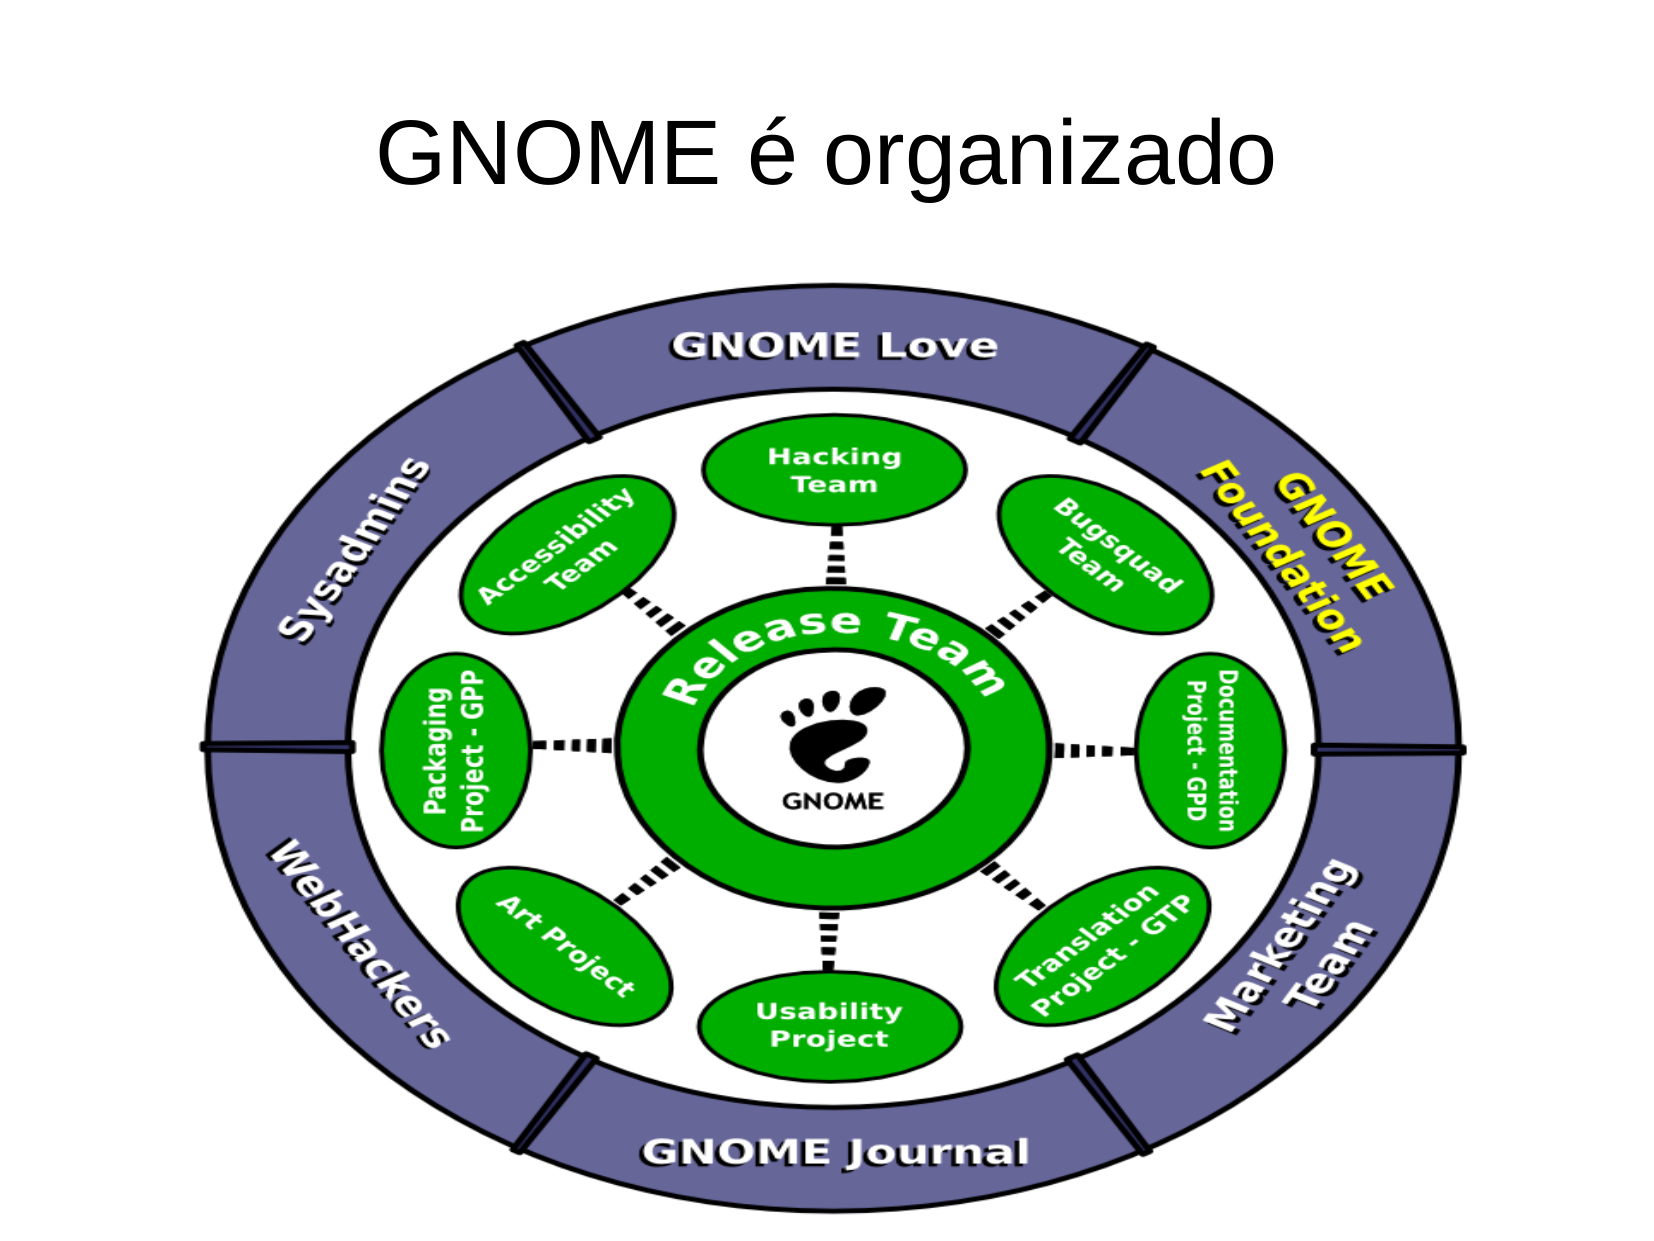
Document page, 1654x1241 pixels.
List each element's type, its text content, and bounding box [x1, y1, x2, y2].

picture [177, 255, 1503, 1241]
title GNOME é organizado [82, 56, 1571, 250]
